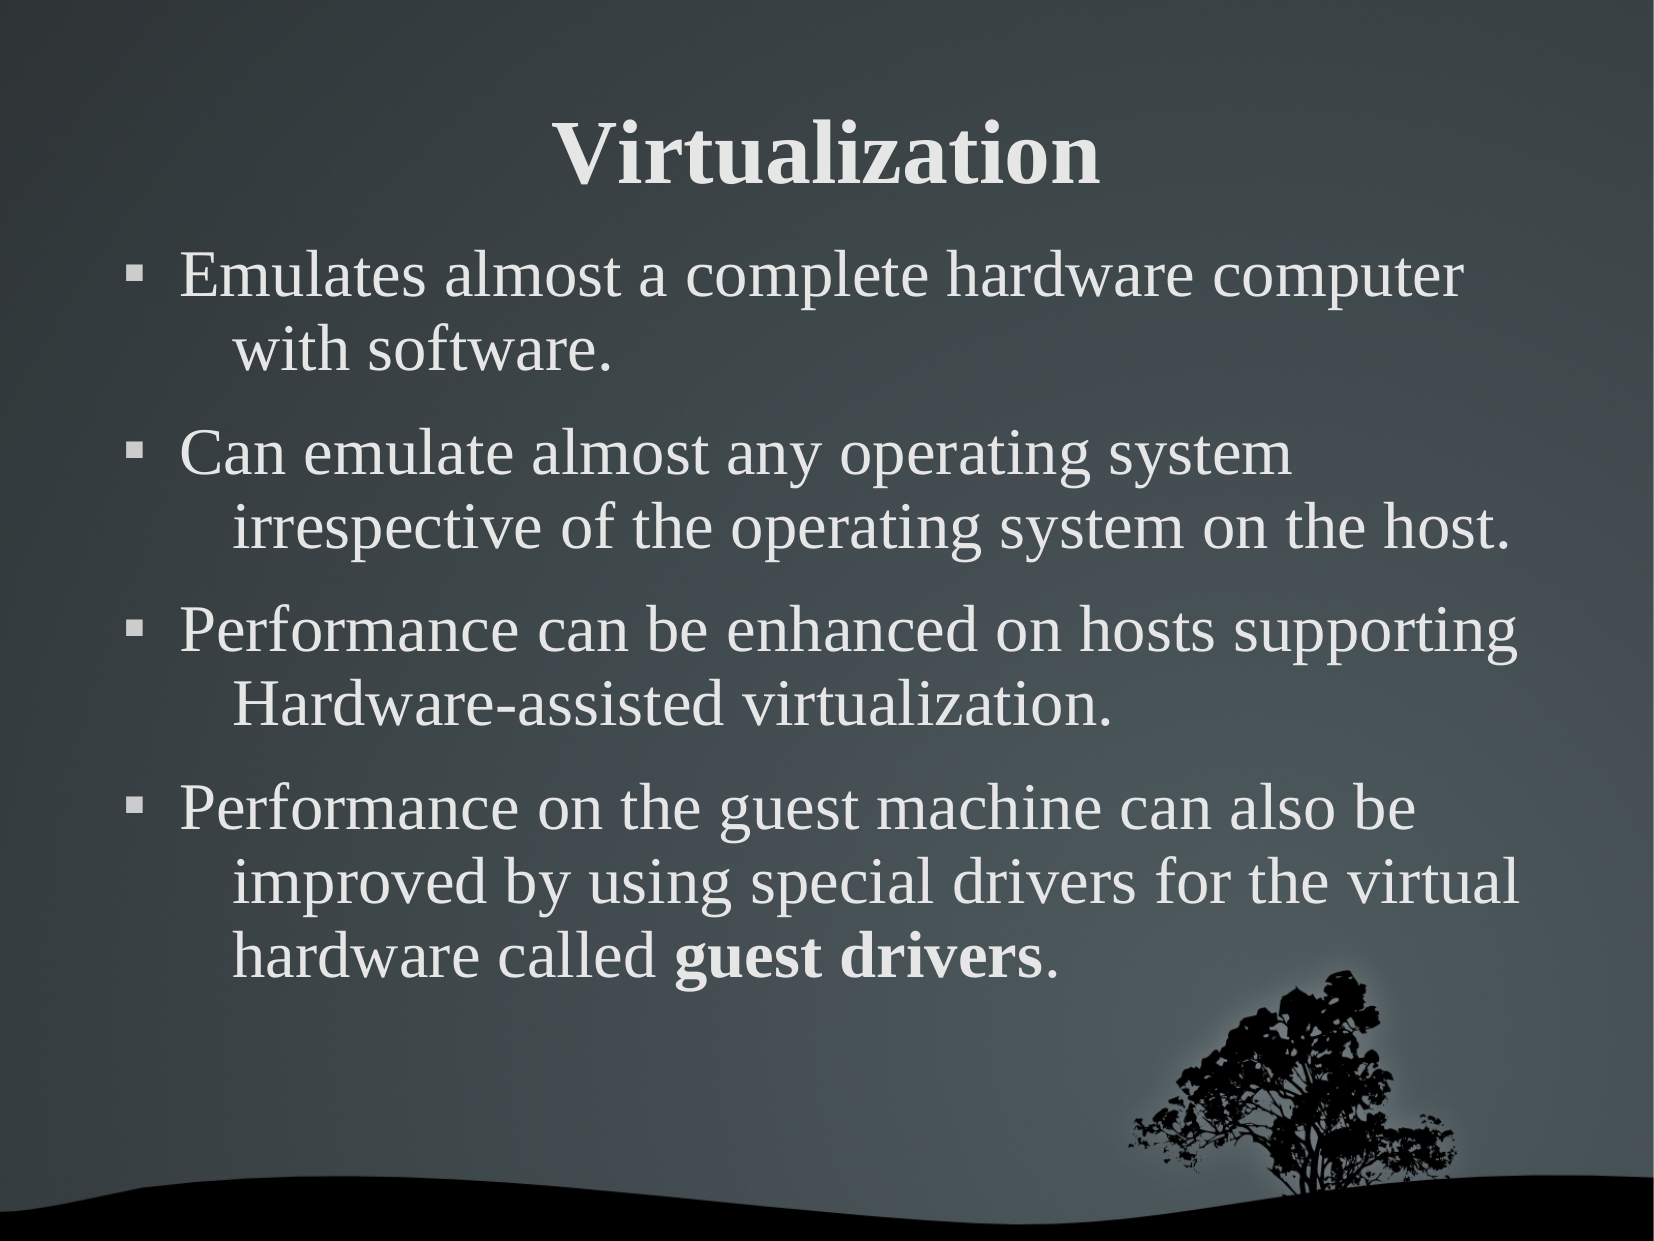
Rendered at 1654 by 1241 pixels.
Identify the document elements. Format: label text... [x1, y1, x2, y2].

title Virtualization [82, 49, 1571, 257]
picture [0, 0, 1654, 1241]
list Emulates almost a complete hardware computer with software. Can emulate almost any operating system irrespective of the operating system on the host. Performance can be enhanced on hosts supporting Hardware-assisted virtualization. Performance on the guest machine can also be improved by using special drivers for the virtual hardware called guest drivers. [90, 236, 1579, 1154]
